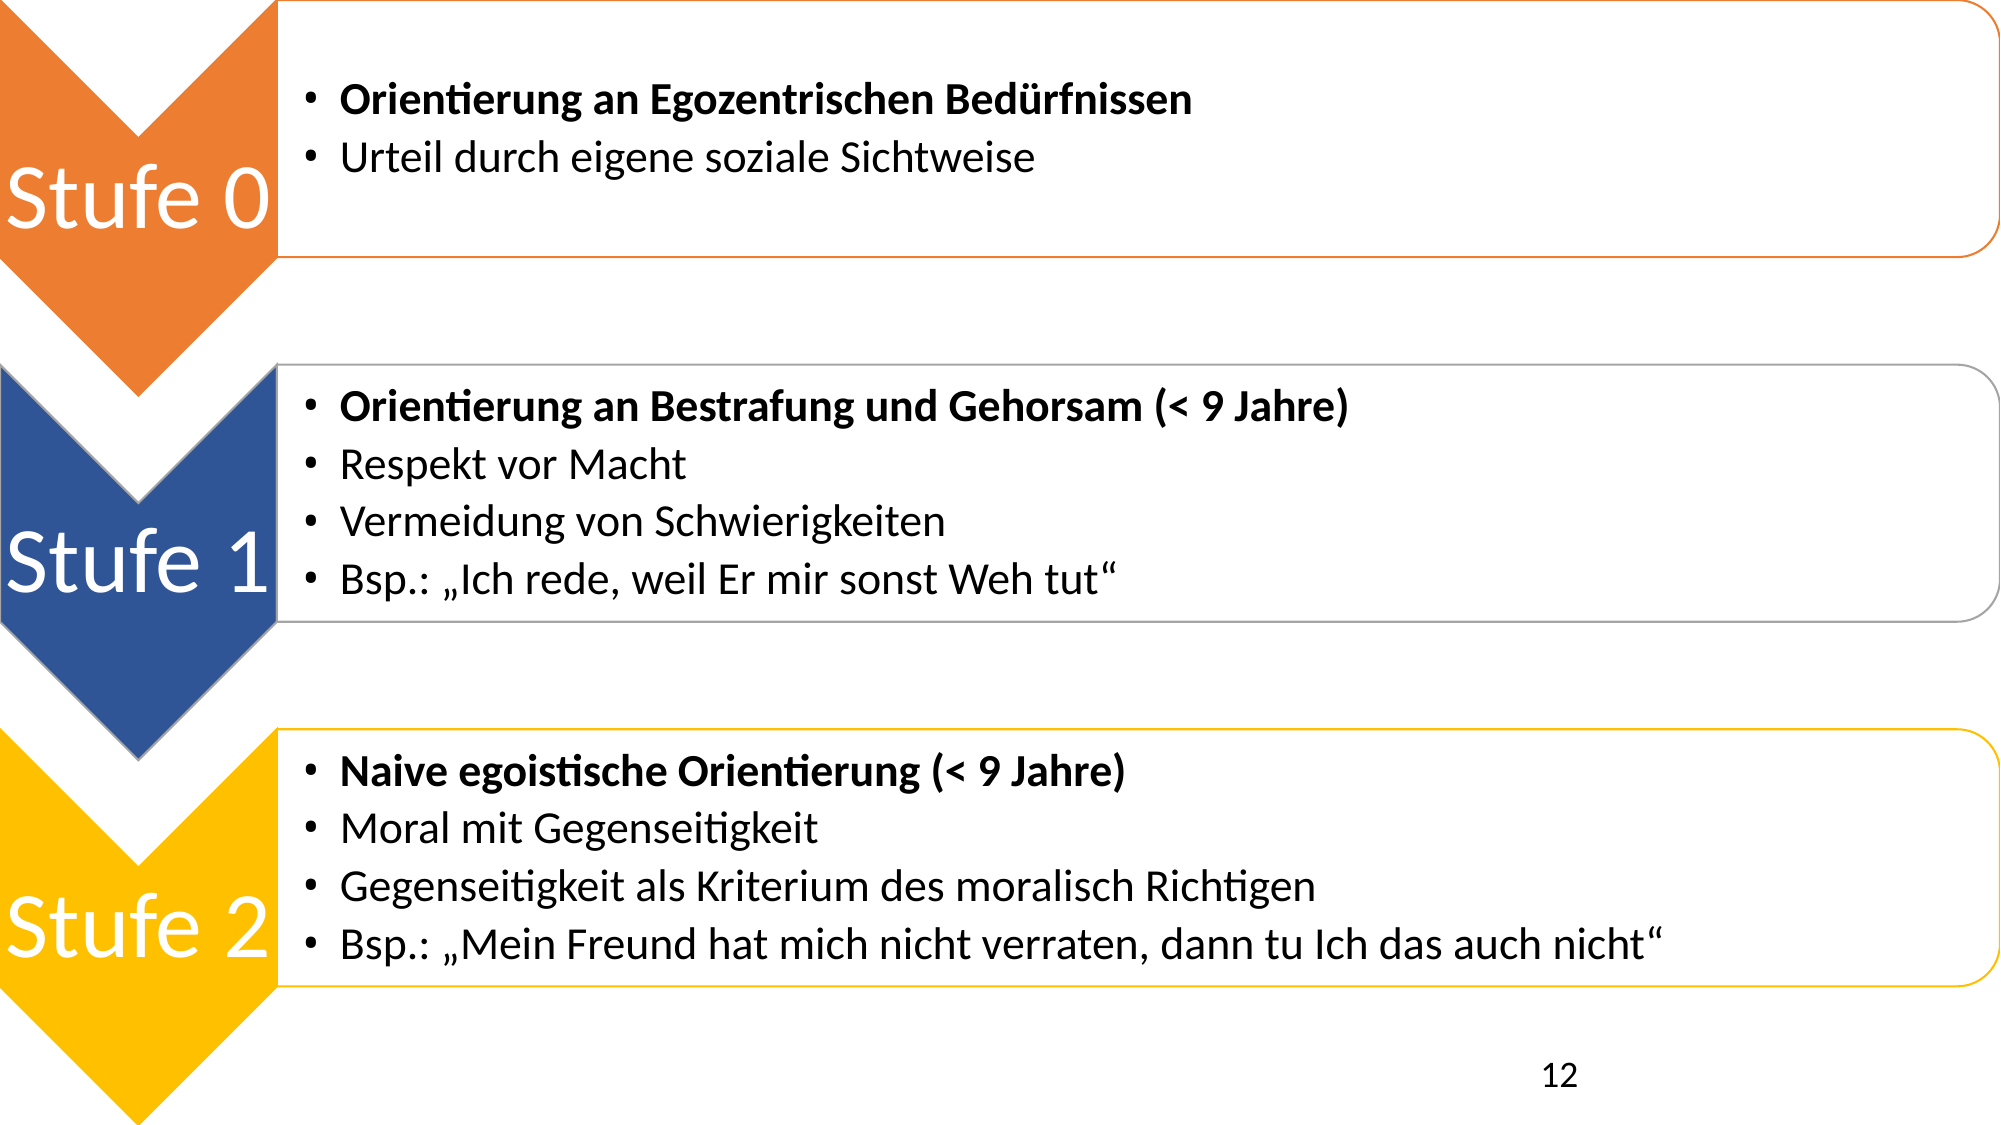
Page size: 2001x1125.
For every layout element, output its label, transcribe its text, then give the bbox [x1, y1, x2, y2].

text_box Naive egoistische Orientierung (< 9 Jahre) Moral mit Gegenseitigkeit Gegenseitigkeit als Kriterium des moralisch Richtigen Bsp.: „Mein Freund hat mich nicht verraten, dann tu Ich das auch nicht“ [276, 729, 2000, 987]
text_box Stufe 0 [0, 0, 276, 396]
text_box Orientierung an Egozentrischen Bedürfnissen Urteil durch eigene soziale Sichtweise [276, 0, 2000, 258]
text_box [1525, 1042, 1976, 1103]
text_box Orientierung an Bestrafung und Gehorsam (< 9 Jahre) Respekt vor Macht Vermeidung von Schwierigkeiten Bsp.: „Ich rede, weil Er mir sonst Weh tut“ [276, 364, 2000, 622]
text_box Stufe 2 [0, 729, 277, 1125]
text_box Stufe 1 [0, 364, 277, 761]
